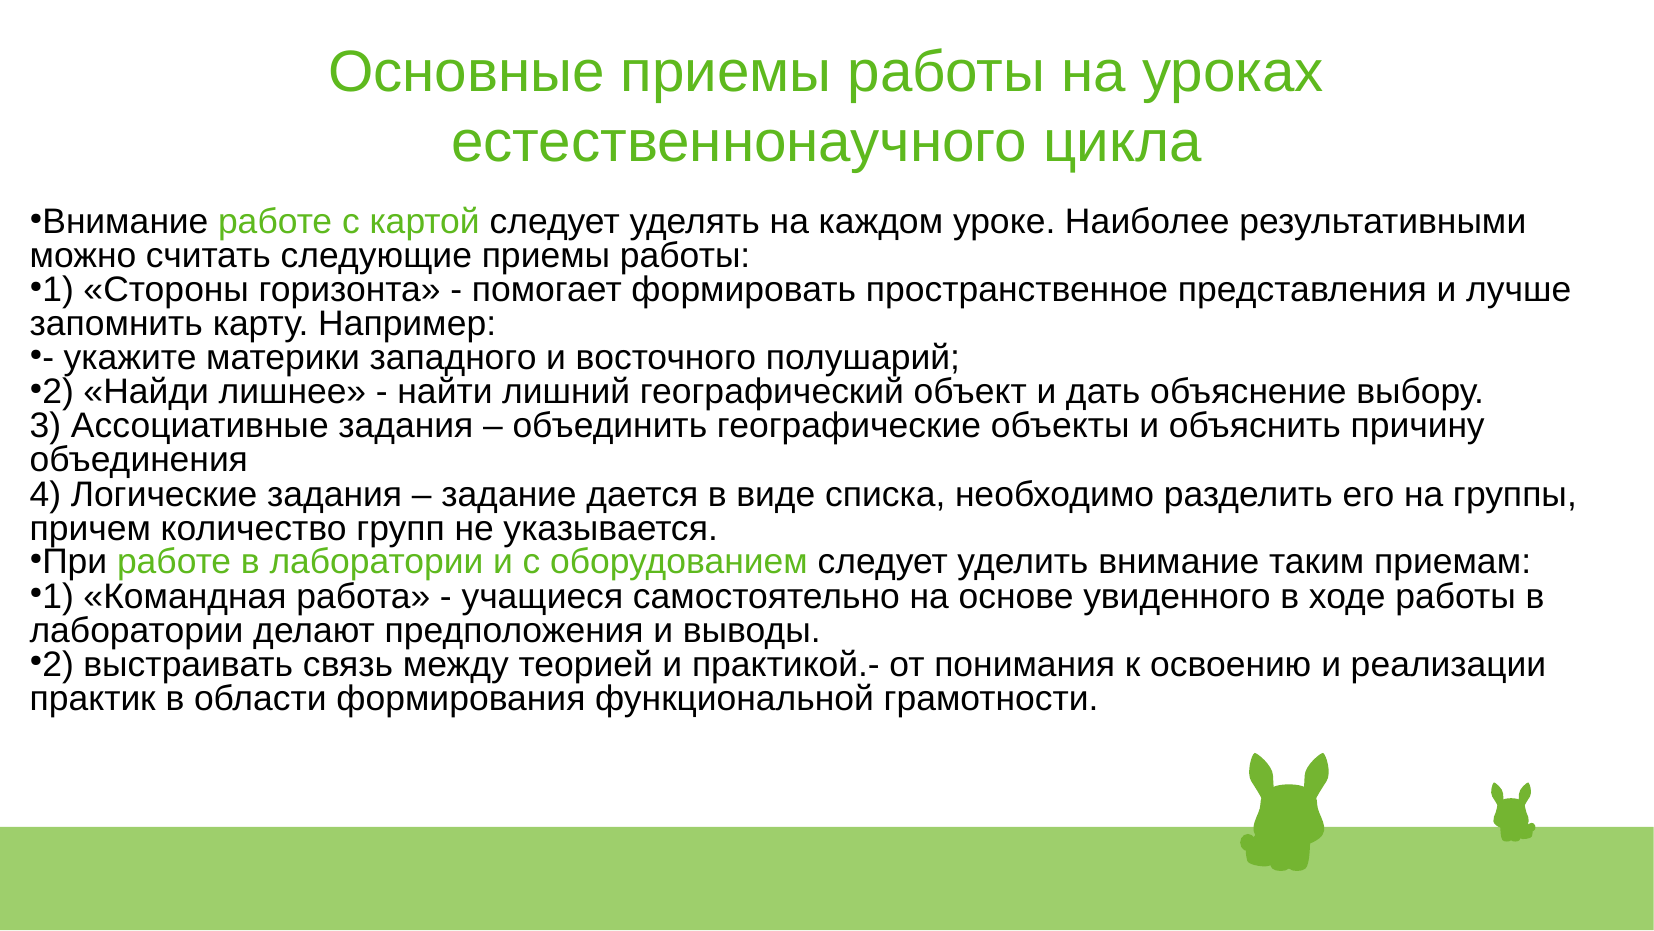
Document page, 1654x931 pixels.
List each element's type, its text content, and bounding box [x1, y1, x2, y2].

title Основные приемы работы на уроках естественнонаучного цикла [88, 29, 1565, 178]
list Внимание работе с картой следует уделять на каждом уроке. Наиболее результативными можно считать следующие приемы работы: 1) «Стороны горизонта» - помогает формировать пространственное представления и лучше запомнить карту. Например: - укажите материки западного и восточного полушарий; 2) «Найди лишнее» - найти лишний географический объект и дать объяснение выбору. 3) Ассоциативные задания – объединить географические объекты и объяснить причину объединения 4) Логические задания – задание дается в виде списка, необходимо разделить его на группы, причем количество групп не указывается. При работе в лаборатории и с оборудованием следует уделить внимание таким приемам: 1) «Командная работа» - учащиеся самостоятельно на основе увиденного в ходе работы в лаборатории делают предположения и выводы. 2) выстраивать связь между теорией и практикой.- от понимания к освоению и реализации практик в области формирования функциональной грамотности. [29, 206, 1595, 768]
